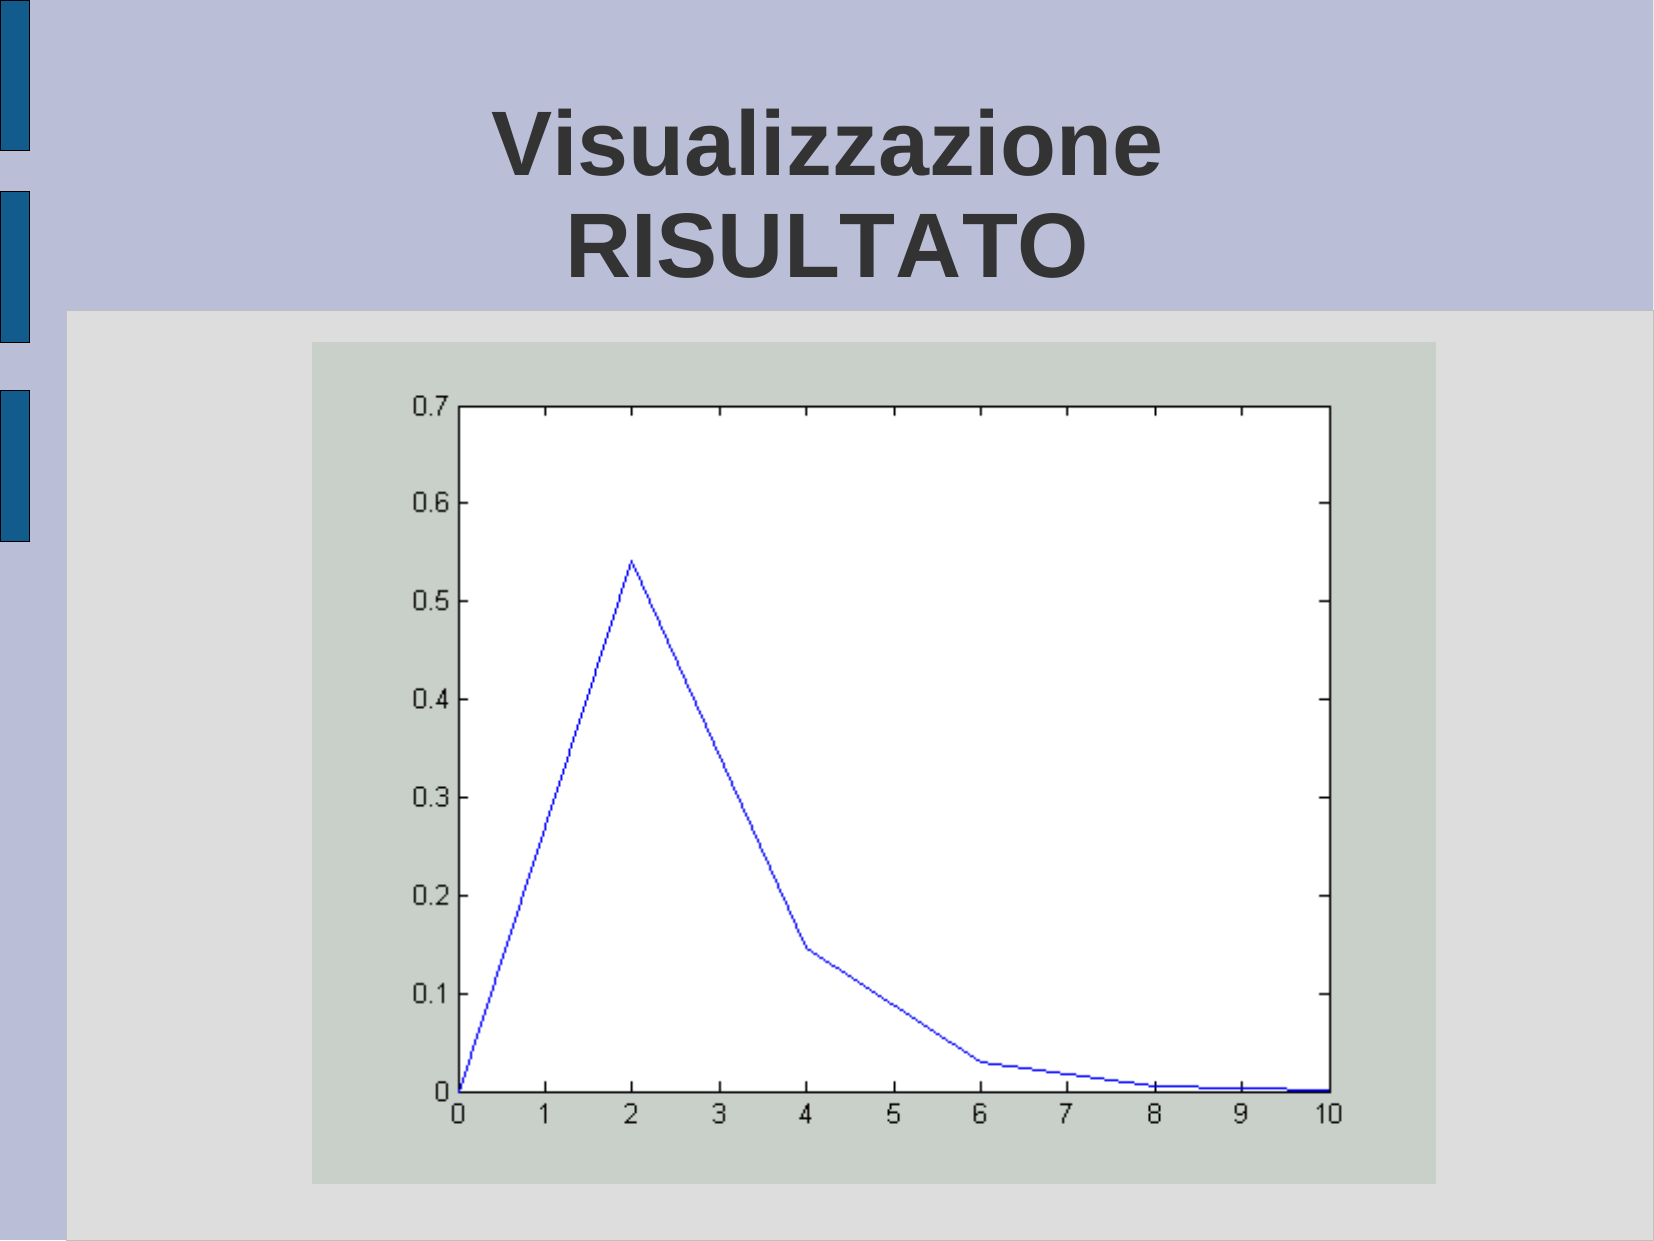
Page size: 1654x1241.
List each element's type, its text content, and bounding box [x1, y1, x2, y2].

picture [312, 342, 1436, 1185]
title Visualizzazione RISULTATO [121, 91, 1534, 299]
